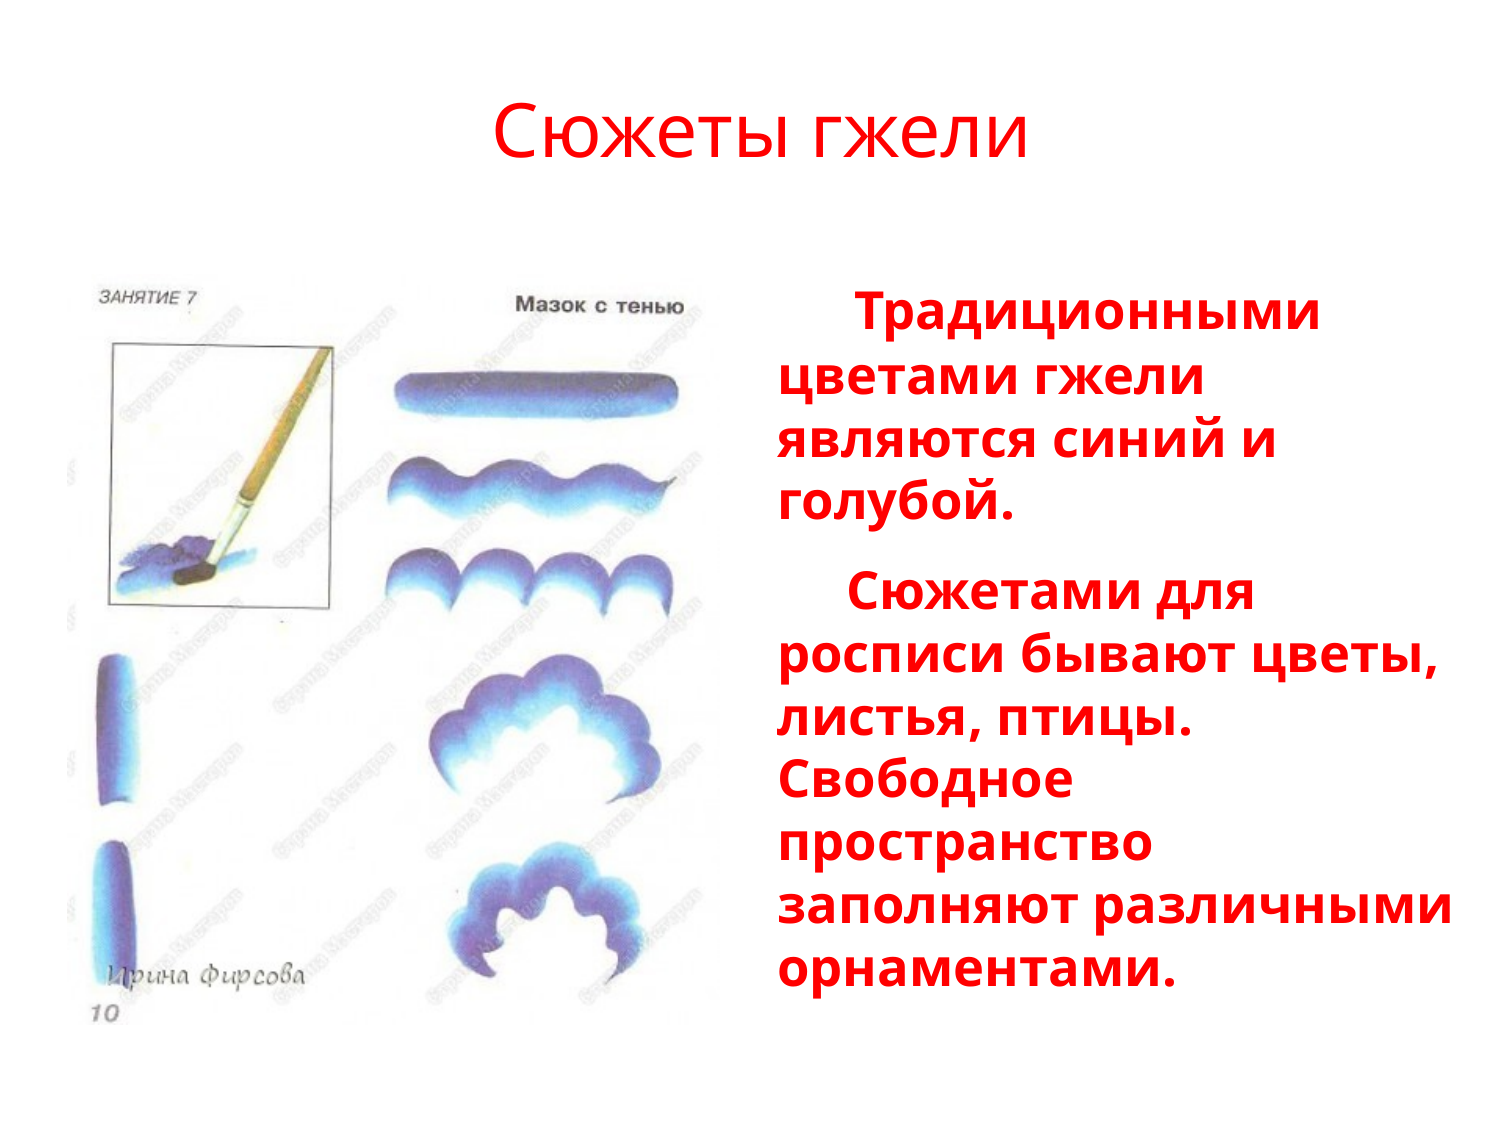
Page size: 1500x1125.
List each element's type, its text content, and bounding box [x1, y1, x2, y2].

title Сюжеты гжели [49, 75, 1475, 213]
list Традиционными цветами гжели являются синий и голубой. Сюжетами для росписи бывают цветы, листья, птицы. Свободное пространство заполняют различными орнаментами. [762, 262, 1475, 1038]
picture [67, 275, 720, 1025]
